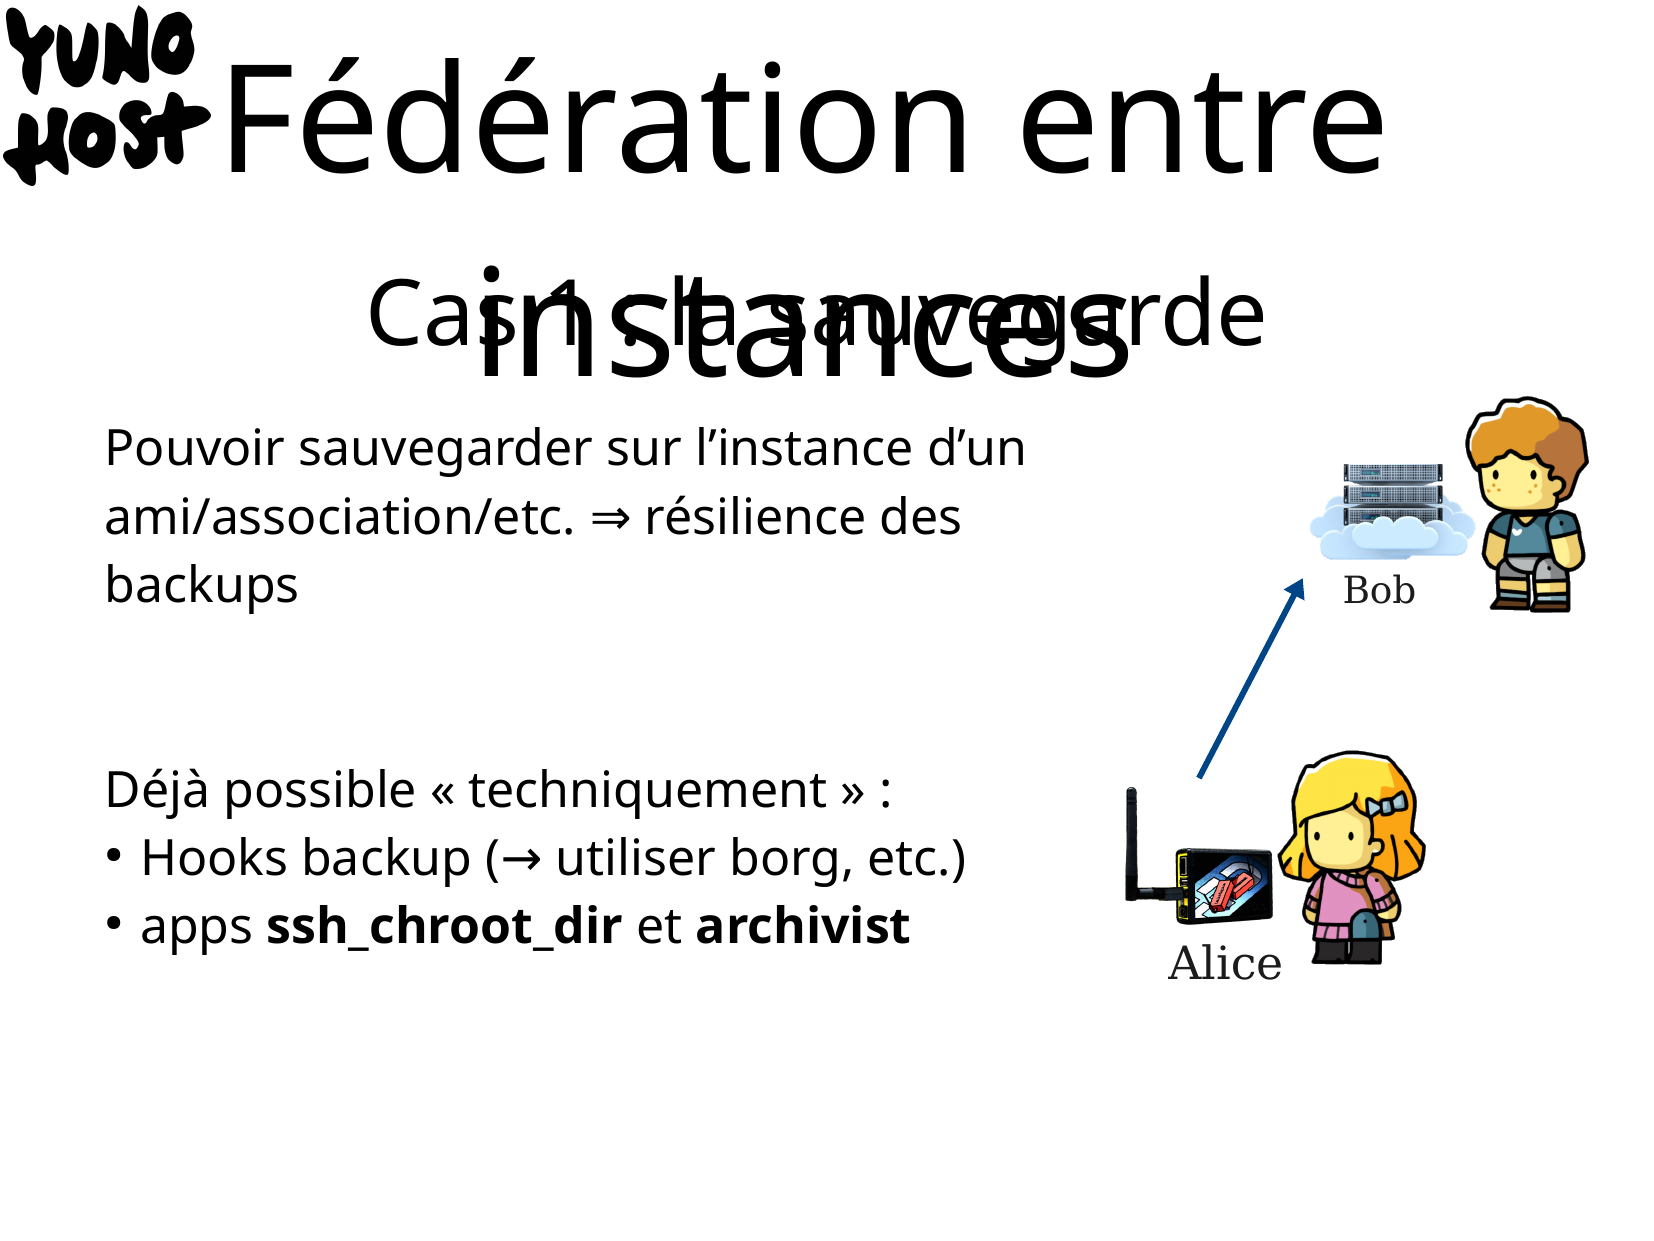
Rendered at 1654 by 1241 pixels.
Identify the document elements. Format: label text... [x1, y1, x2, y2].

picture [3, 5, 60, 186]
text_box Bob [1327, 561, 1452, 633]
picture [1303, 393, 1591, 613]
text_box Cas 1 : la sauvegarde [75, 240, 1561, 409]
picture [1111, 747, 1426, 966]
title Le FuturTM Fédération entre instances [60, 1, 1549, 228]
text_box Alice [1153, 929, 1304, 1002]
text_box Pouvoir sauvegarder sur l’instance d’un ami/association/etc. ⇒ résilience des backups Déjà possible « techniquement » : Hooks backup (→ utiliser borg, etc.) apps ssh_chroot_dir et archivist [90, 405, 1111, 1029]
